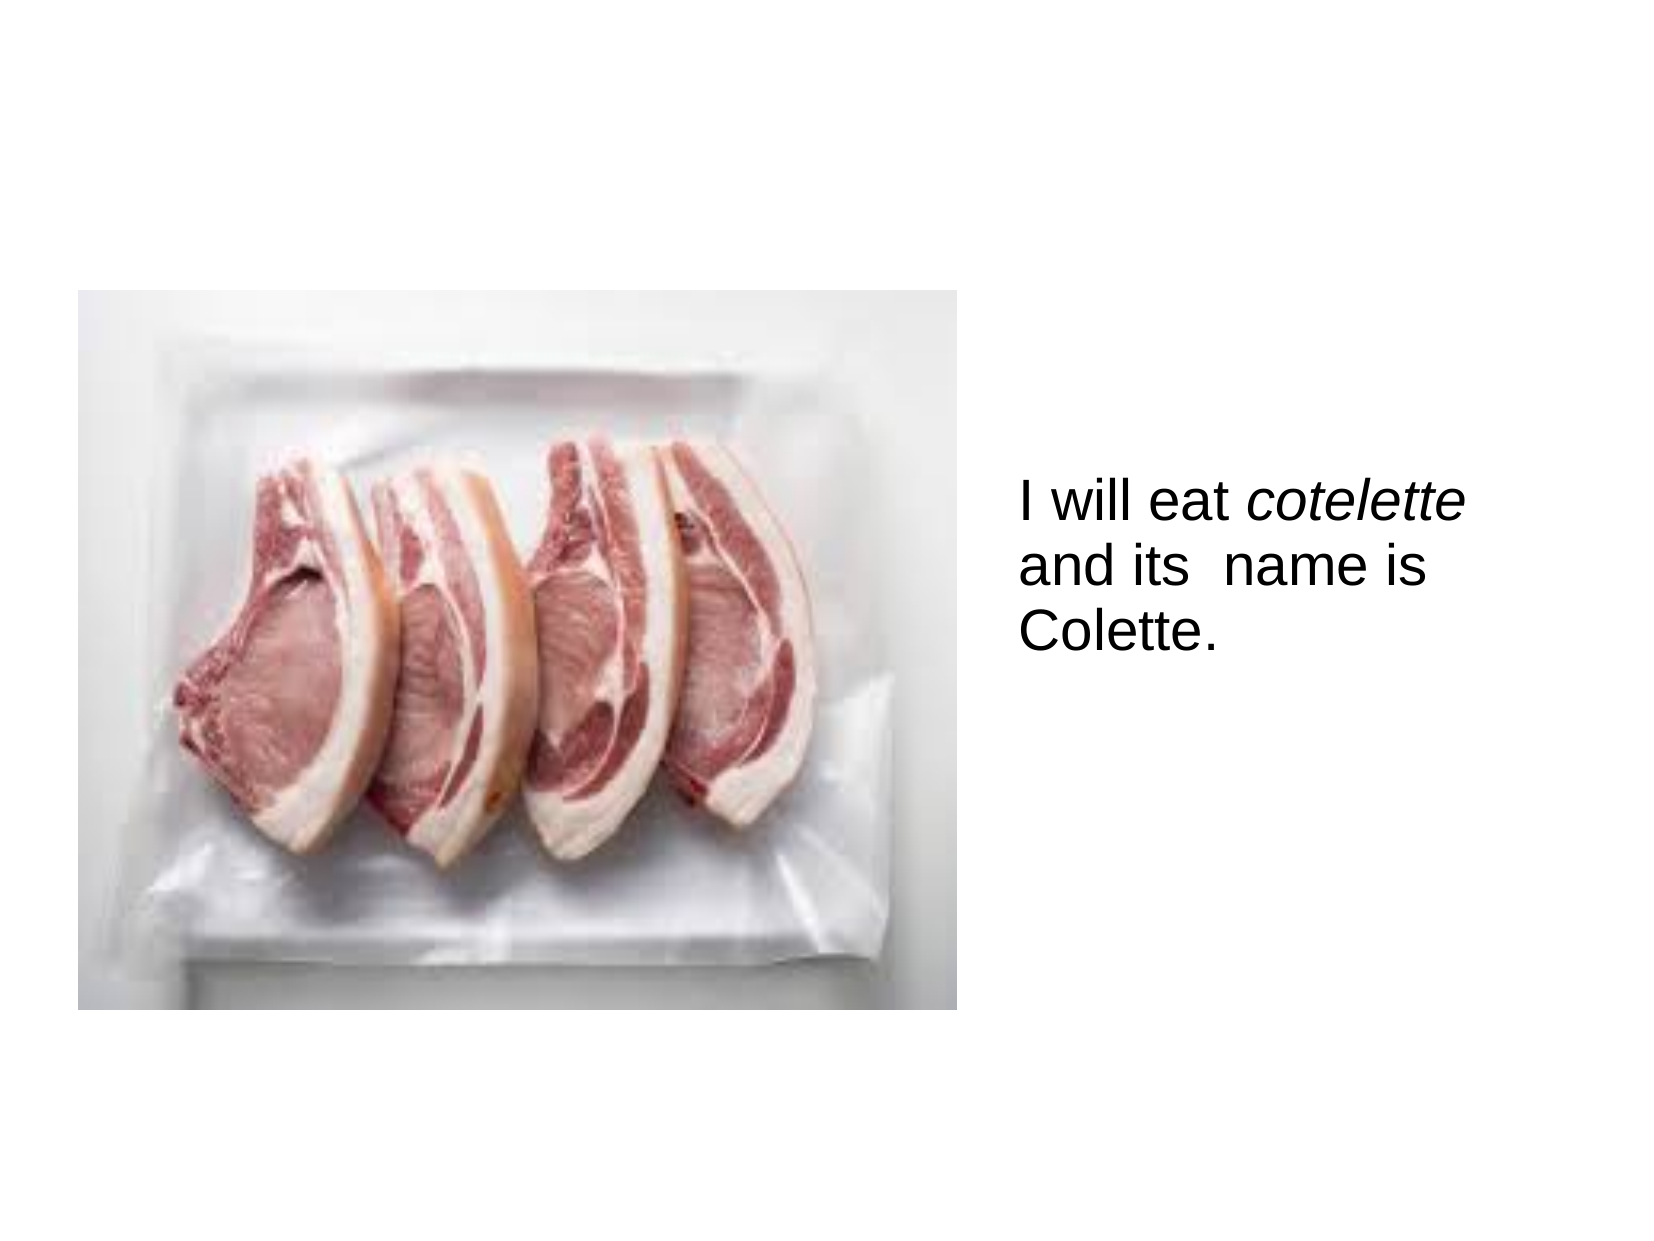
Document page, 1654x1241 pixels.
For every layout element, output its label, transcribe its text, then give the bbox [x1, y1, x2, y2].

text_box I will eat cotelette and its name is Colette. [1003, 460, 1512, 721]
picture [78, 290, 957, 1010]
subtitle [957, 290, 1538, 1010]
